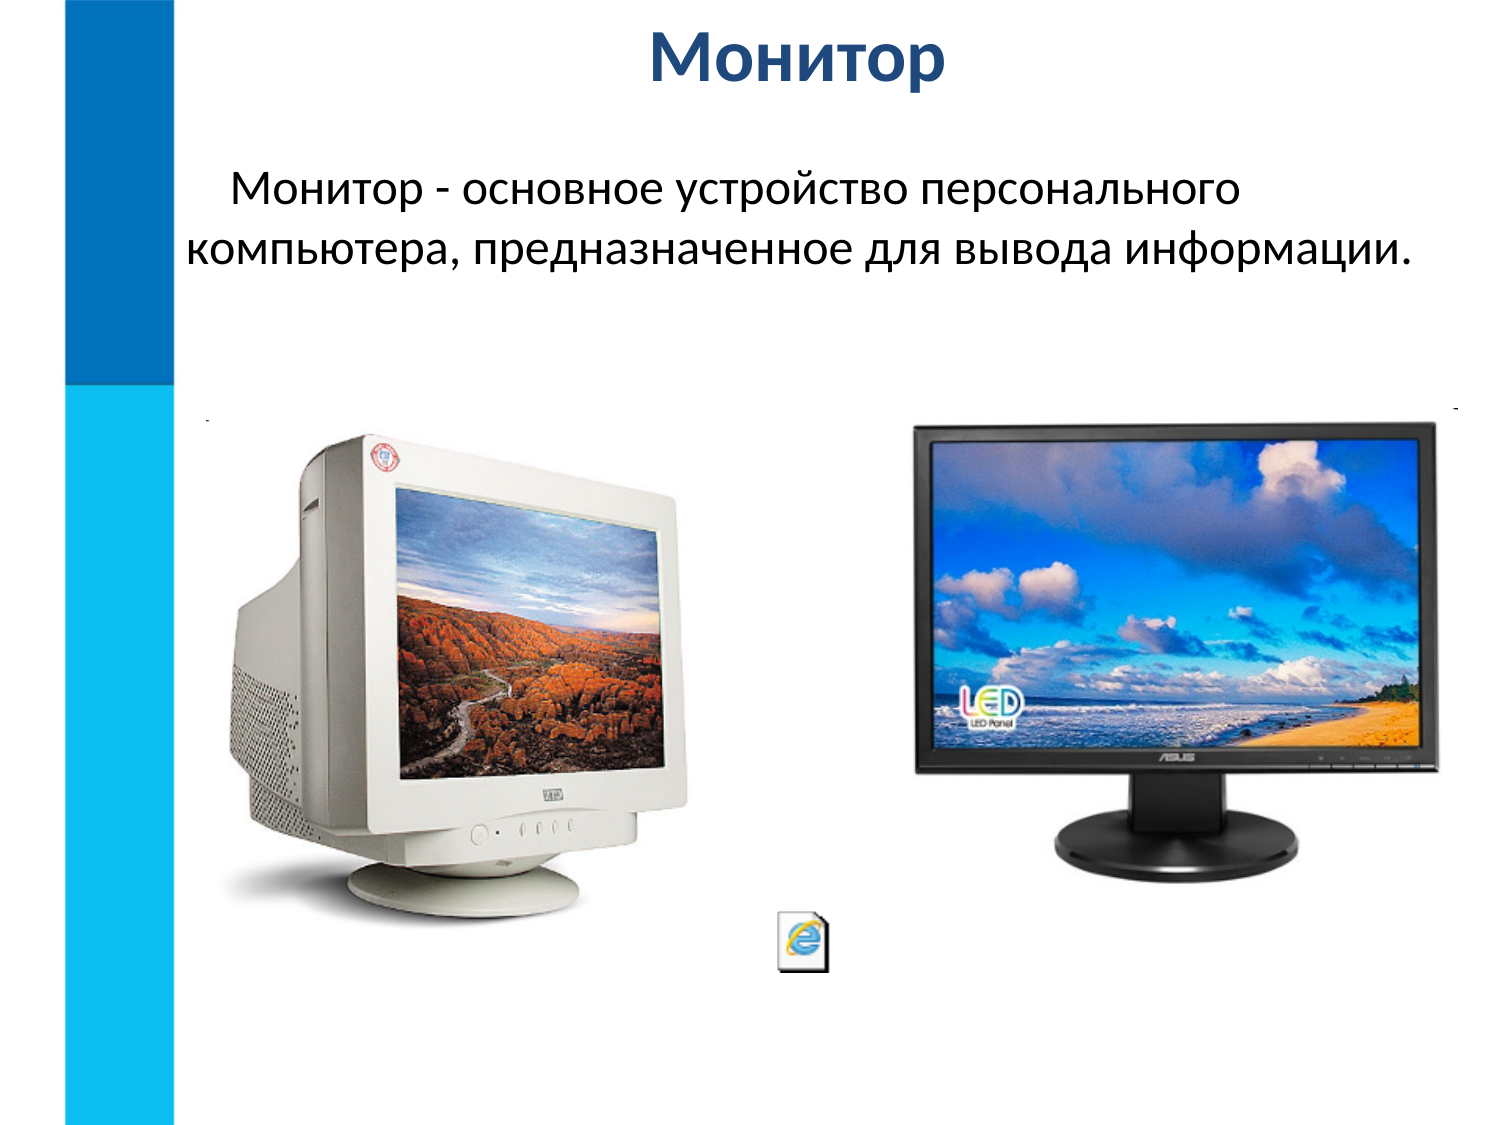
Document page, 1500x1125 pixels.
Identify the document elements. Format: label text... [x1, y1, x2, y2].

picture [0, 0, 1500, 1125]
text_box Монитор [171, 0, 1425, 104]
text_box Монитор - основное устройство персонального компьютера, предназначенное для вывода информации. [171, 147, 1471, 283]
